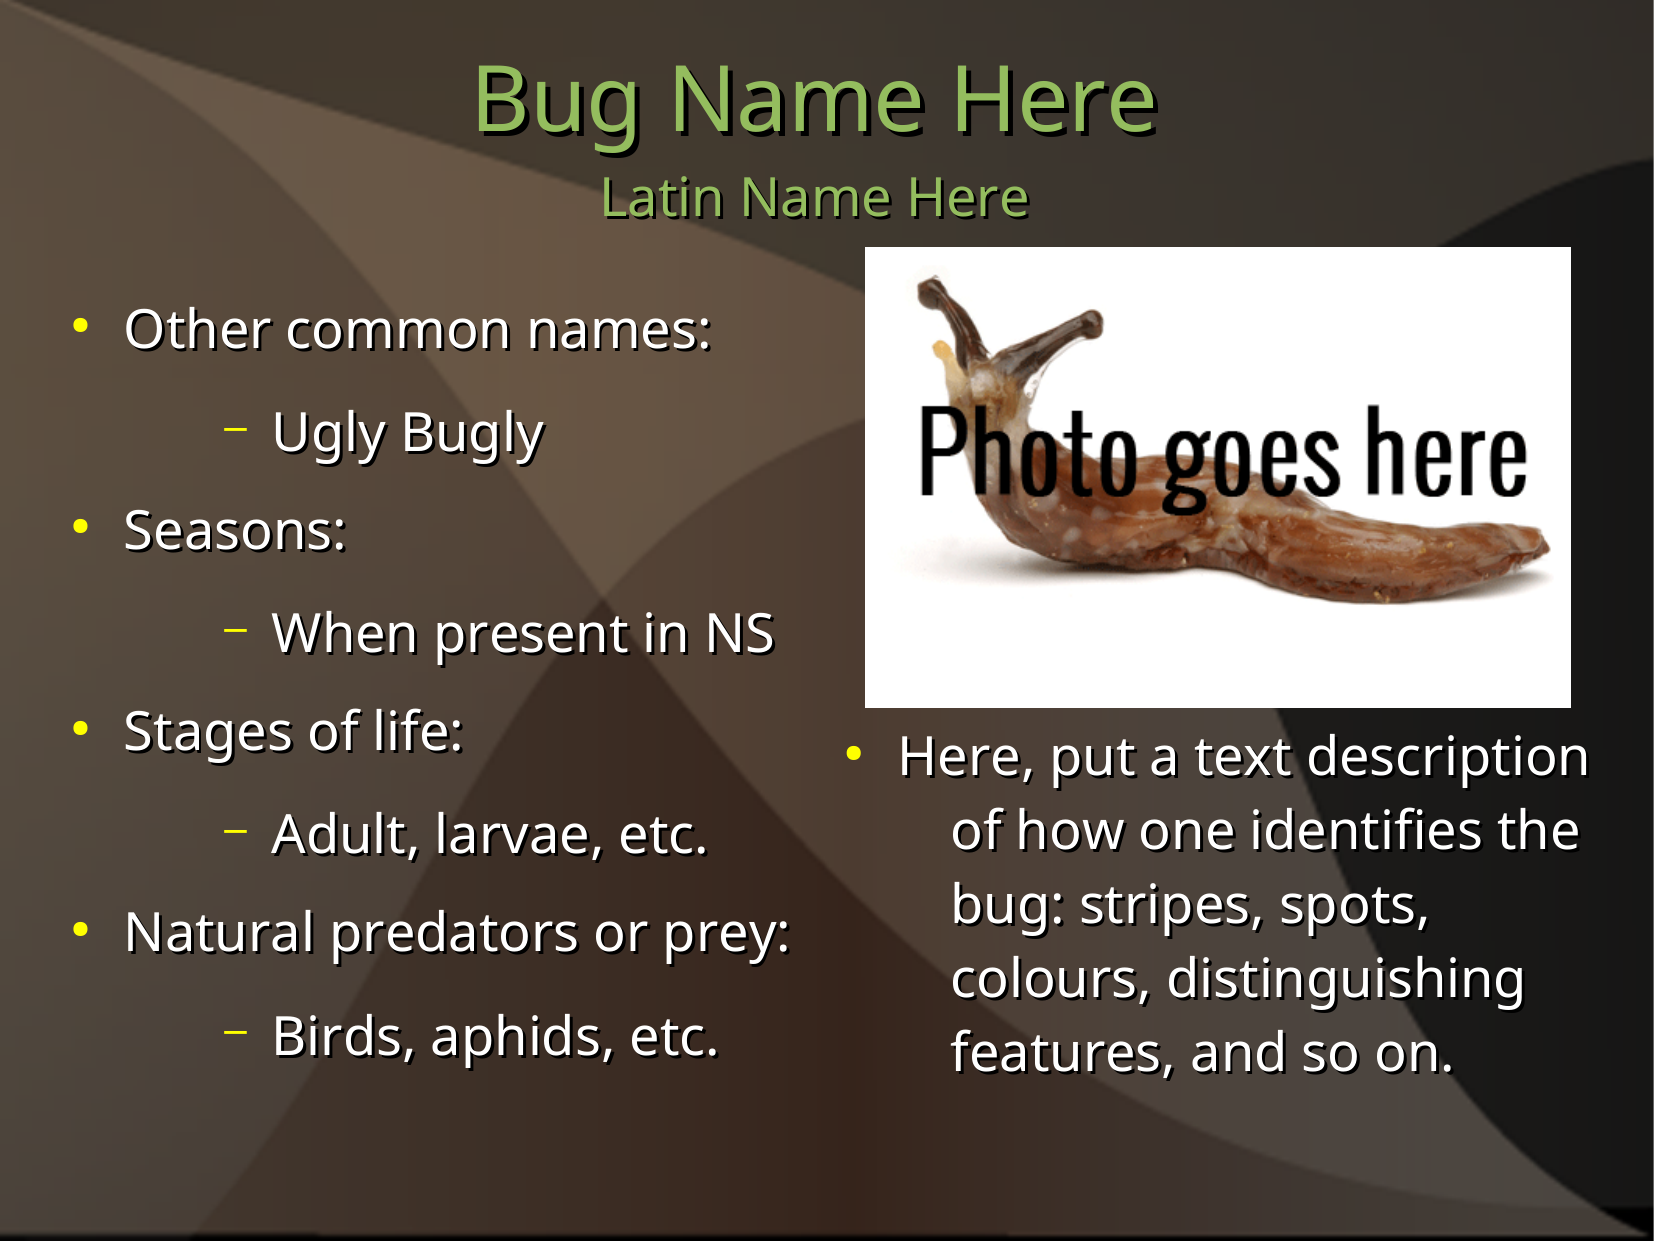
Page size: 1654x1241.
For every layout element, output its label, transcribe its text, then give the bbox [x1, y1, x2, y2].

list Here, put a text description of how one identifies the bug: stripes, spots, colours, distinguishing features, and so on. [808, 717, 1619, 1205]
picture [0, 0, 1654, 1241]
title Bug Name Here Latin Name Here [70, 29, 1560, 237]
list Other common names: Ugly Bugly Seasons: When present in NS Stages of life: Adult, larvae, etc. Natural predators or prey: Birds, aphids, etc. [35, 290, 809, 1193]
